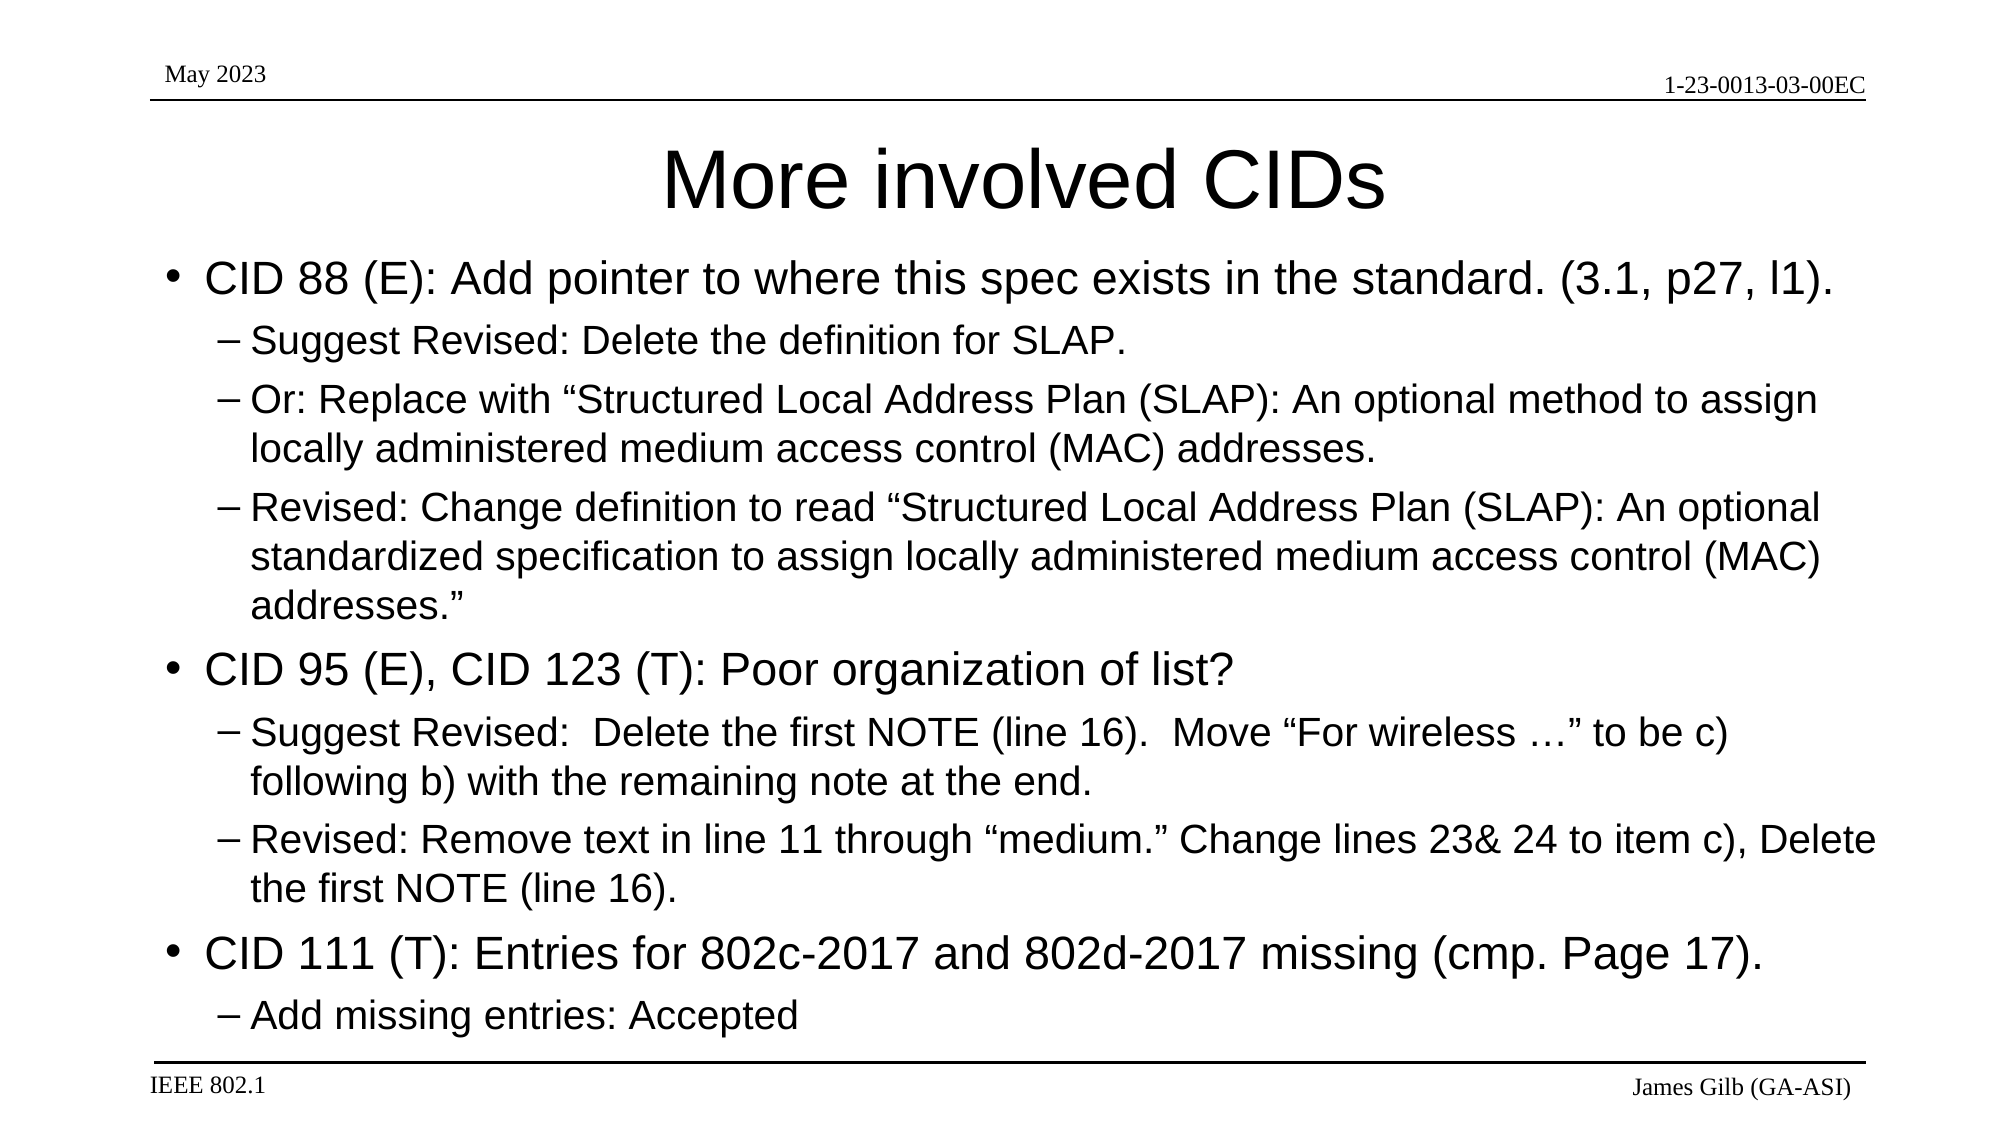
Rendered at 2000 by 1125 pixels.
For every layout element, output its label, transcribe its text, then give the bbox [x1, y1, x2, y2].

title More involved CIDs [149, 112, 1900, 238]
list CID 88 (E): Add pointer to where this spec exists in the standard. (3.1, p27, l1). Suggest Revised: Delete the definition for SLAP. Or: Replace with “Structured Local Address Plan (SLAP): An optional method to assign locally administered medium access control (MAC) addresses. Revised: Change definition to read “Structured Local Address Plan (SLAP): An optional standardized specification to assign locally administered medium access control (MAC) addresses.” CID 95 (E), CID 123 (T): Poor organization of list? Suggest Revised: Delete the first NOTE (line 16). Move “For wireless …” to be c) following b) with the remaining note at the end. Revised: Remove text in line 11 through “medium.” Change lines 23& 24 to item c), Delete the first NOTE (line 16). CID 111 (T): Entries for 802c-2017 and 802d-2017 missing (cmp. Page 17). Add missing entries: Accepted [150, 239, 1900, 1051]
